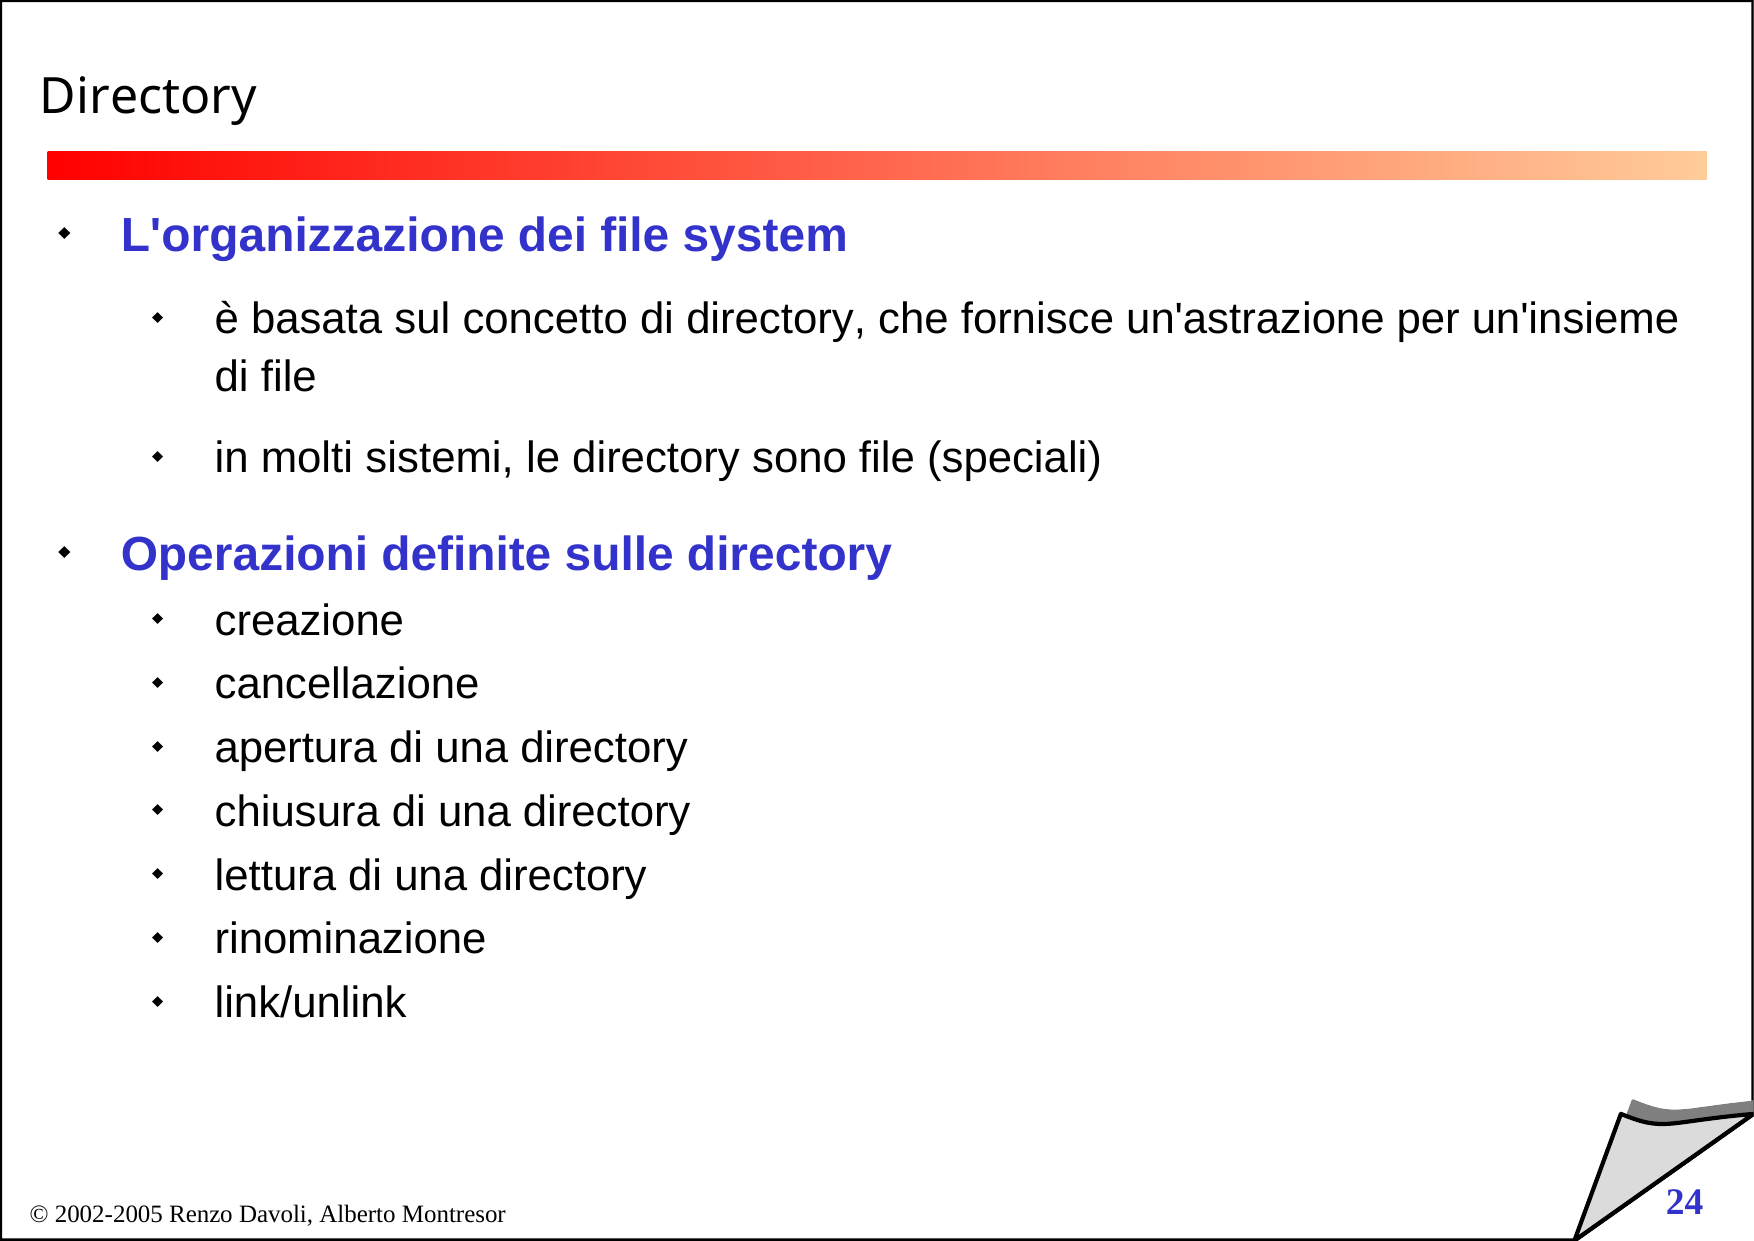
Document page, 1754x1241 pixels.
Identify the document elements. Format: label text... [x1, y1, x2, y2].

text_box 9 [1469, 152, 1474, 179]
title Directory [40, 49, 1713, 144]
list L'organizzazione dei file system è basata sul concetto di directory, che fornisce un'astrazione per un'insieme di file in molti sistemi, le directory sono file (speciali) Operazioni definite sulle directory creazione cancellazione apertura di una directory chiusura di una directory lettura di una directory rinominazione link/unlink [58, 206, 1695, 1110]
